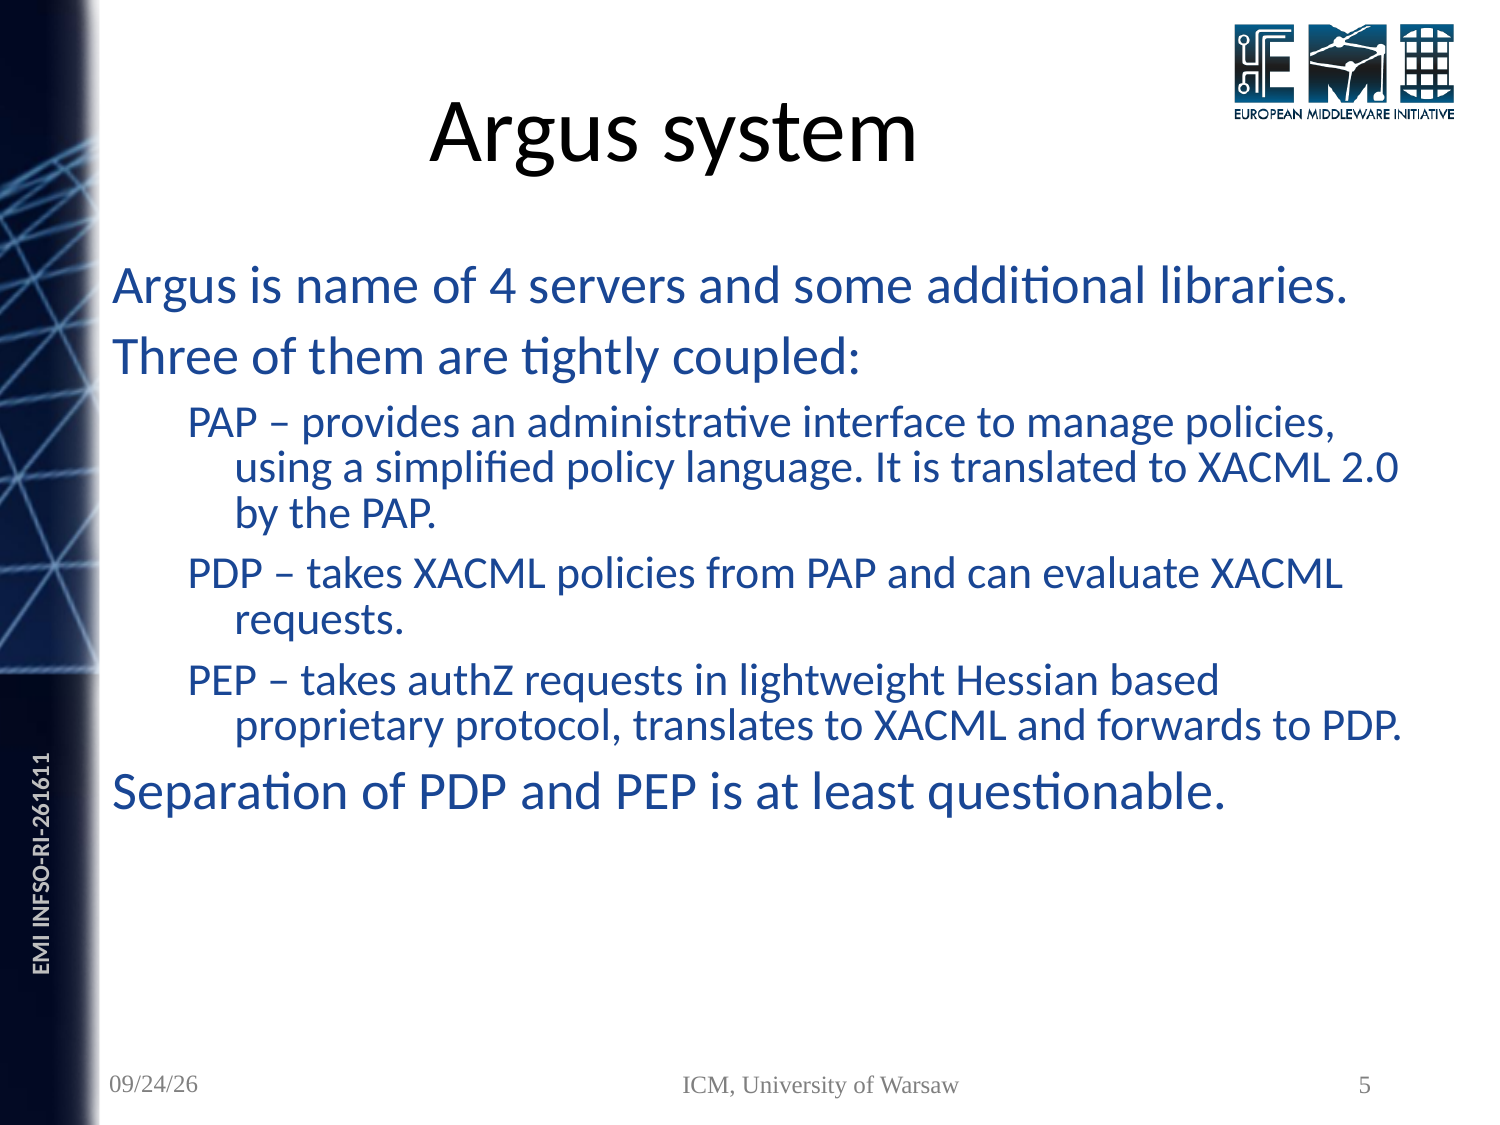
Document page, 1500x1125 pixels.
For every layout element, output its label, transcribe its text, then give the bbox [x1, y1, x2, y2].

list Argus is name of 4 servers and some additional libraries. Three of them are tightly coupled: PAP – provides an administrative interface to manage policies, using a simplified policy language. It is translated to XACML 2.0 by the PAP. PDP – takes XACML policies from PAP and can evaluate XACML requests. PEP – takes authZ requests in lightweight Hessian based proprietary protocol, translates to XACML and forwards to PDP. Separation of PDP and PEP is at least questionable. [112, 263, 1425, 1006]
title Argus system [112, 44, 1238, 233]
picture [1185, 8, 1500, 140]
picture [0, 0, 111, 1125]
